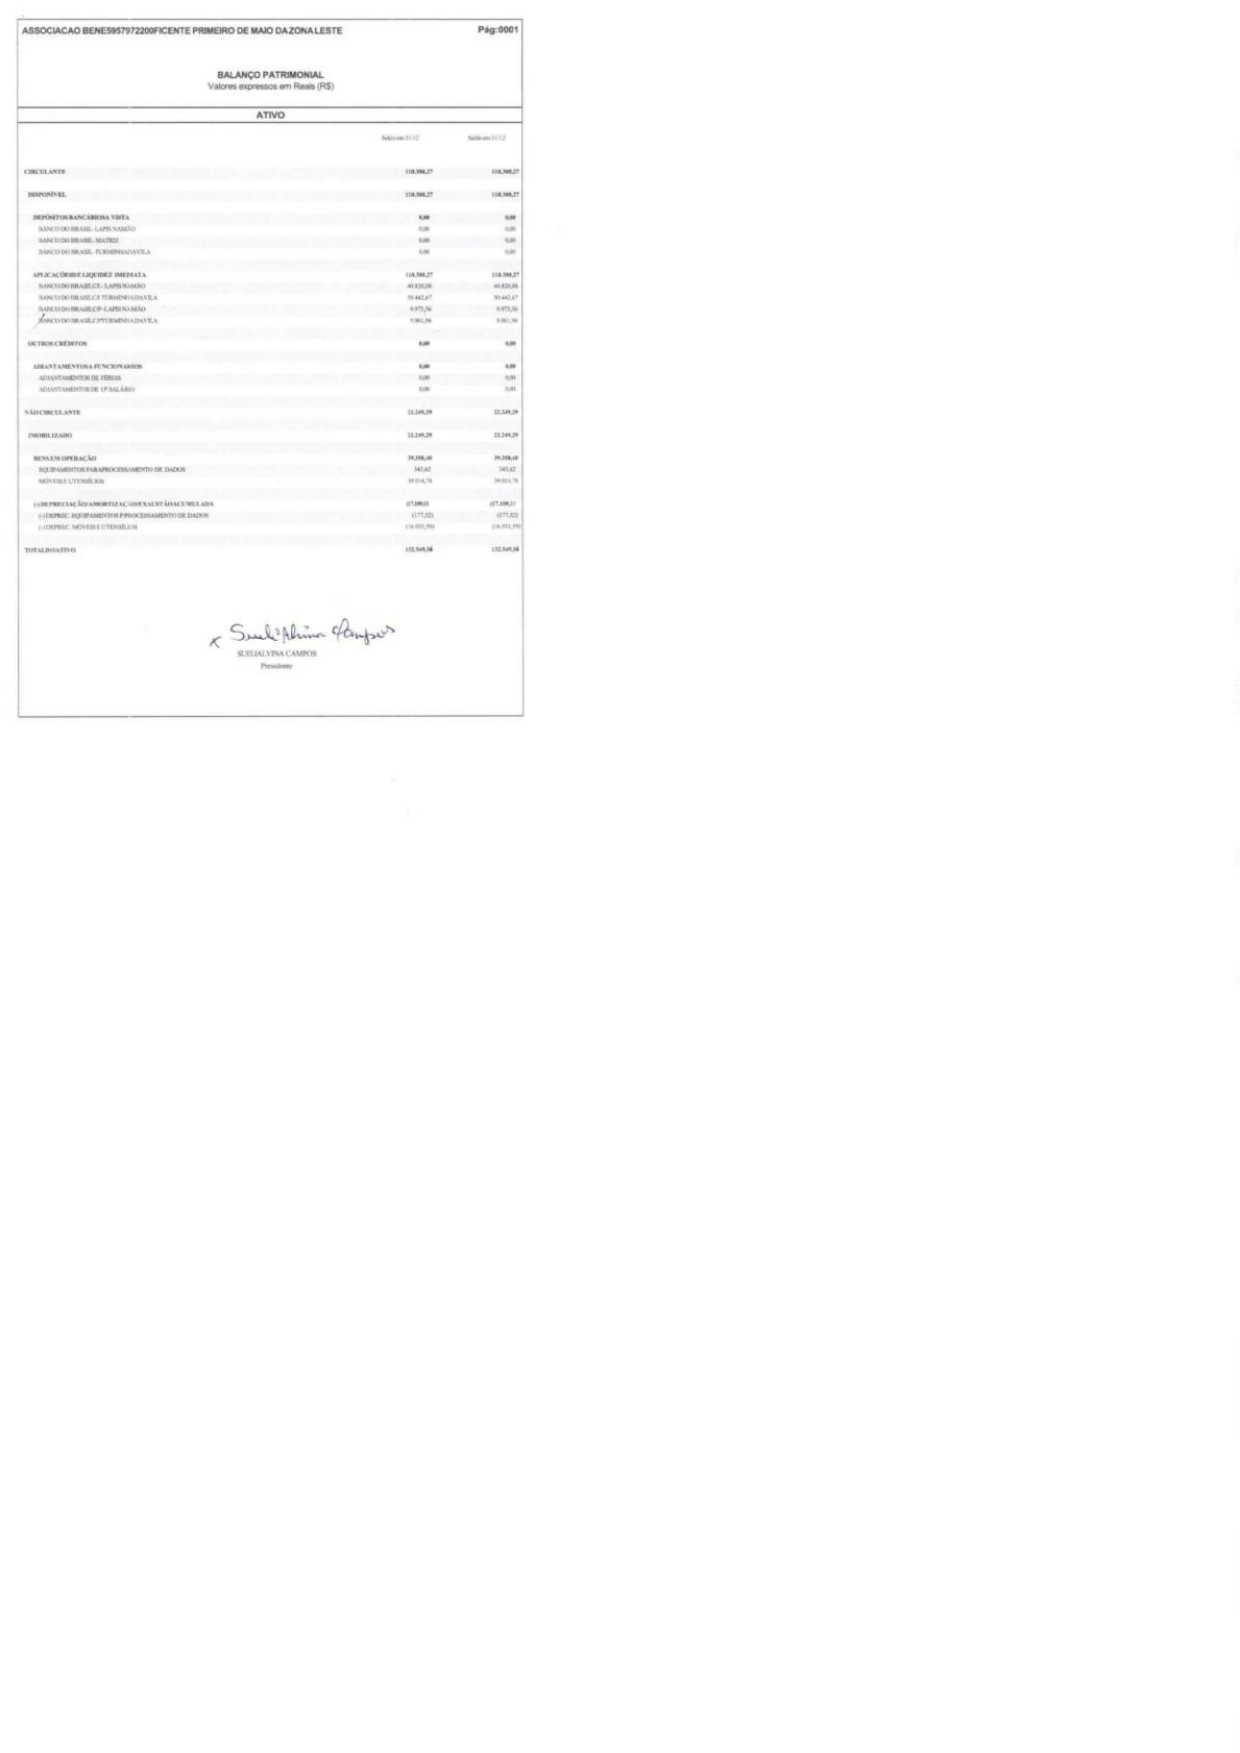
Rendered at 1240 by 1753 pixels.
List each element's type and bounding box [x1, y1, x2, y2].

text_box [0, 0, 1240, 1753]
